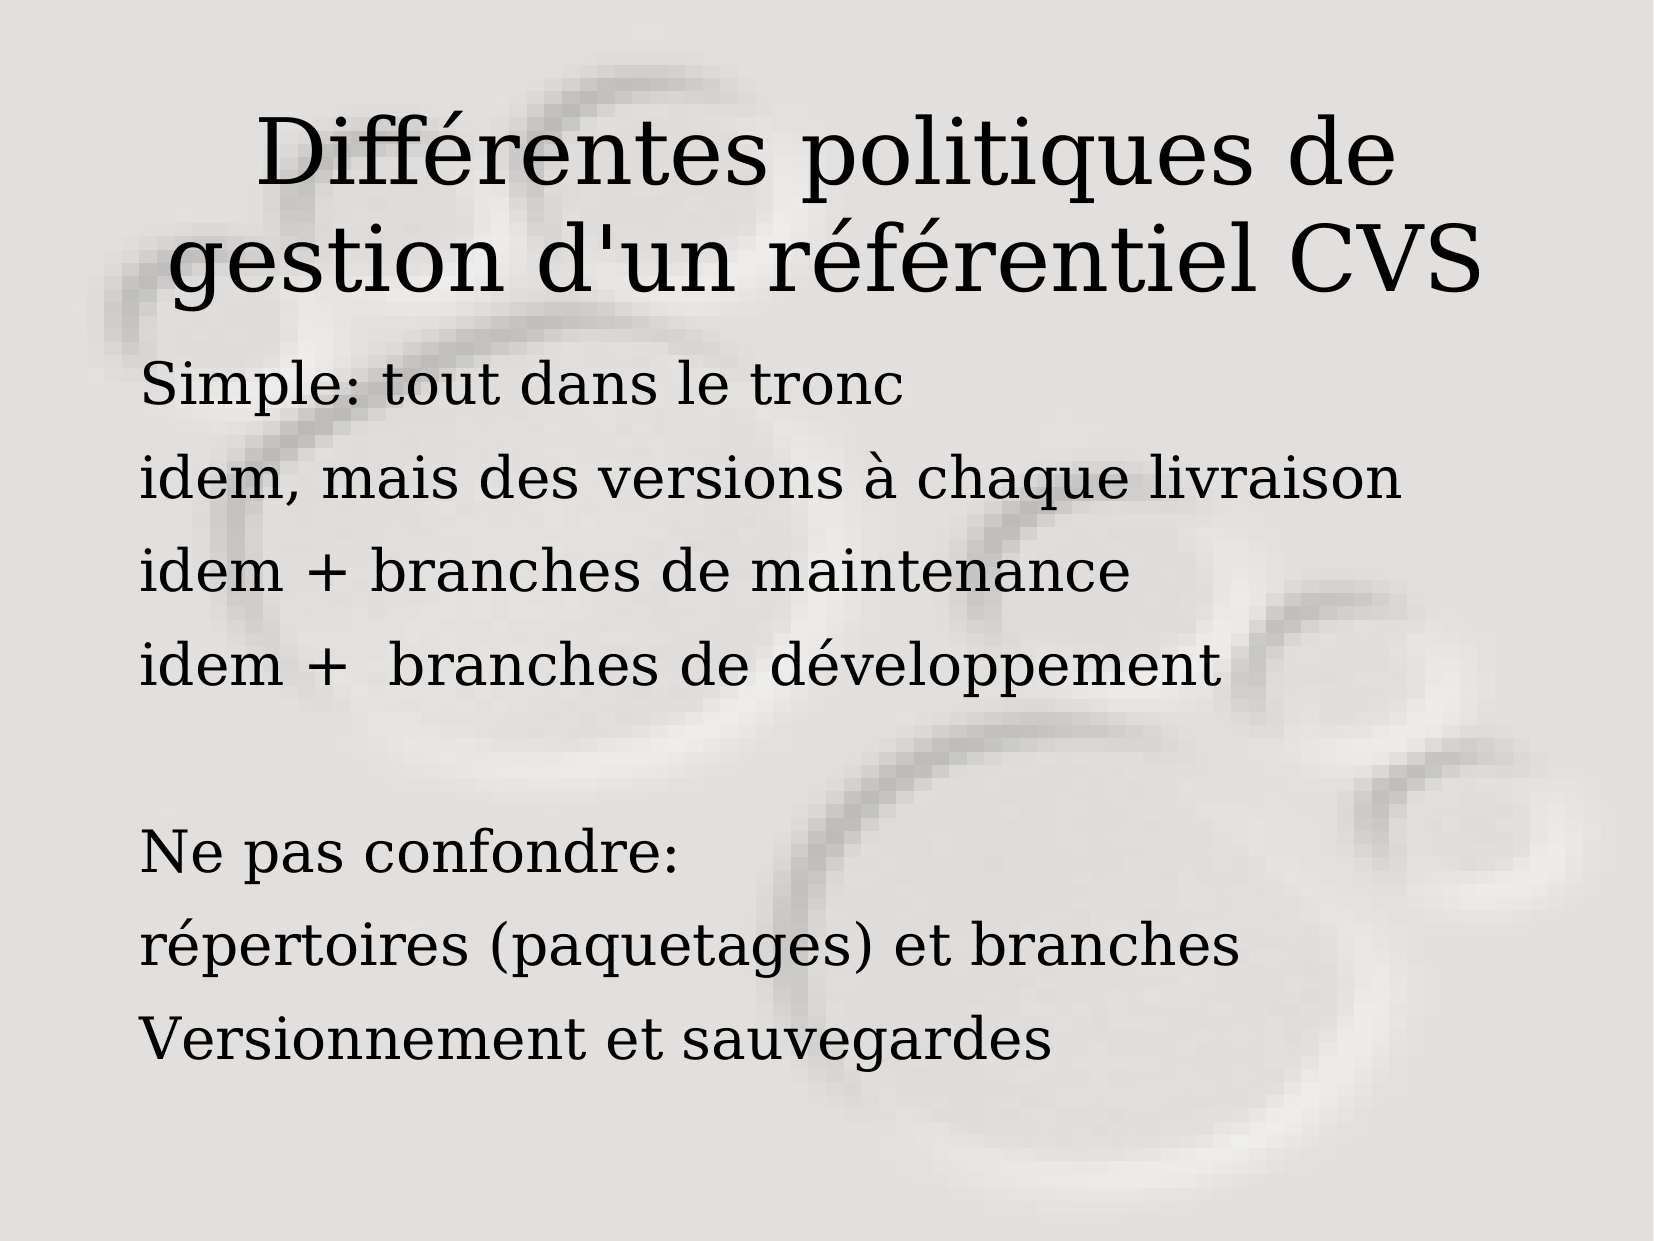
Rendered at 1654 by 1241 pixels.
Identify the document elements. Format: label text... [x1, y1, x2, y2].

picture [0, 0, 1654, 1241]
list Simple: tout dans le tronc idem, mais des versions à chaque livraison idem + branches de maintenance idem + branches de développement Ne pas confondre: répertoires (paquetages) et branches Versionnement et sauvegardes [121, 350, 1534, 1118]
title Différentes politiques de gestion d'un référentiel CVS [121, 99, 1534, 314]
